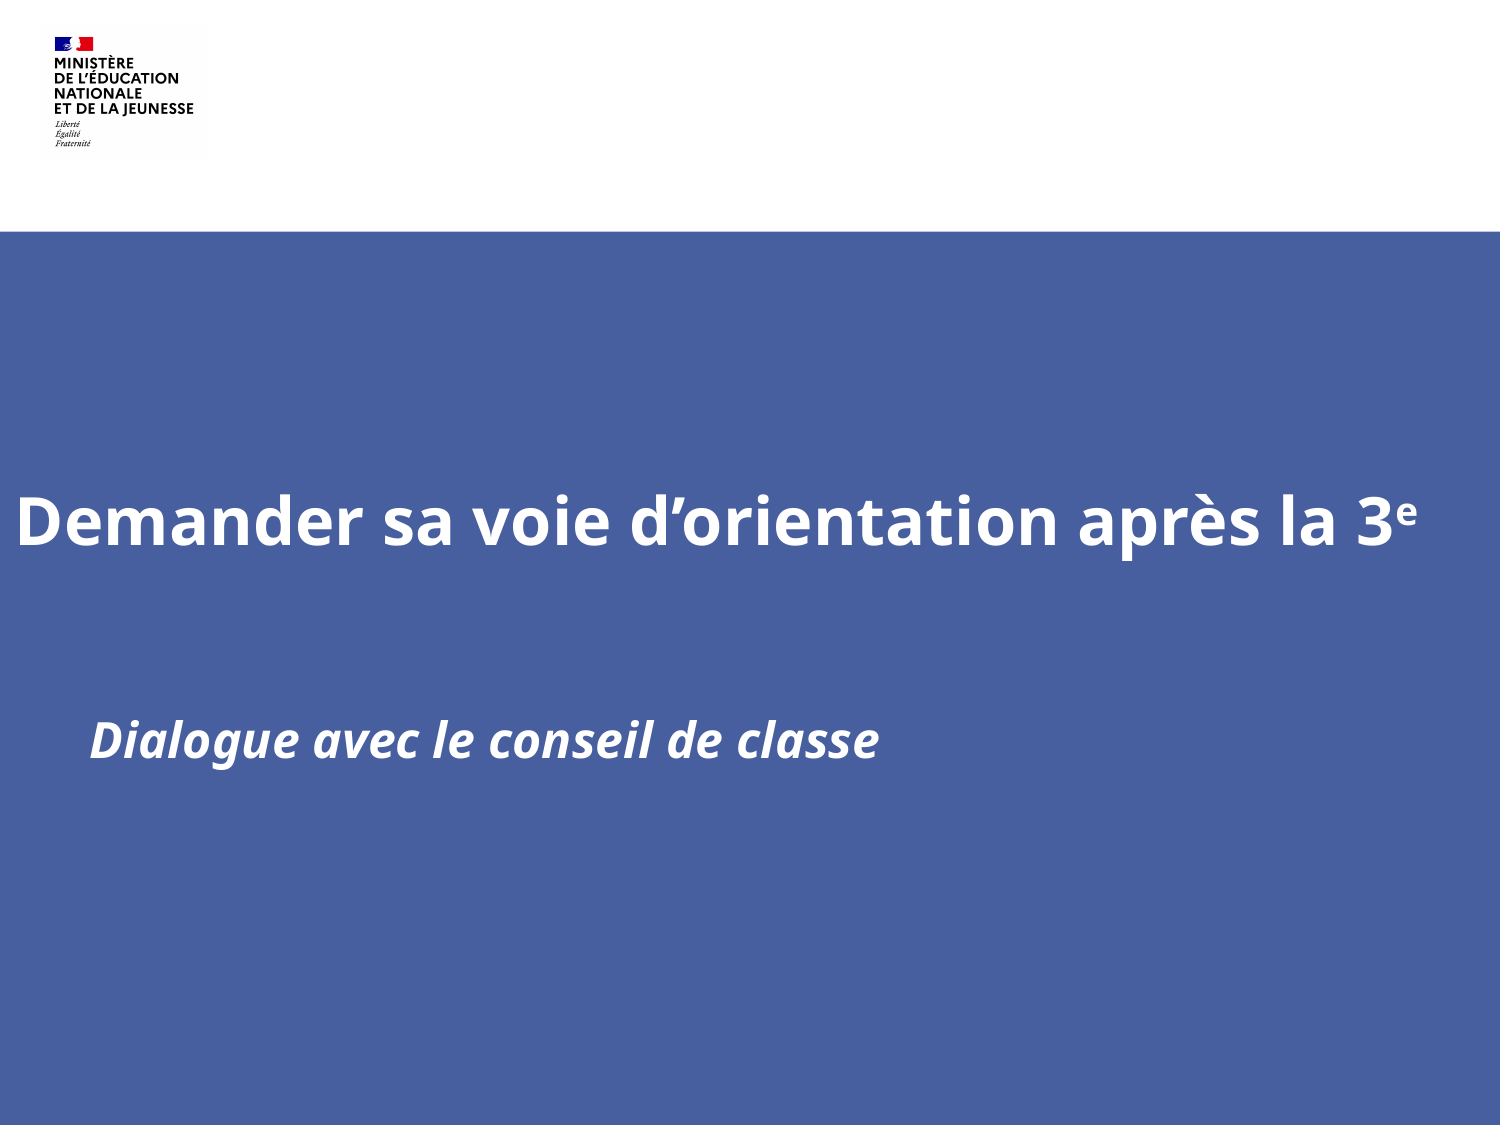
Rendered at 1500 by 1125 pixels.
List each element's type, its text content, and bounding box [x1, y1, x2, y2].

text_box Demander sa voie d’orientation après la 3e Dialogue avec le conseil de classe [0, 231, 1500, 1125]
picture [41, 23, 207, 160]
